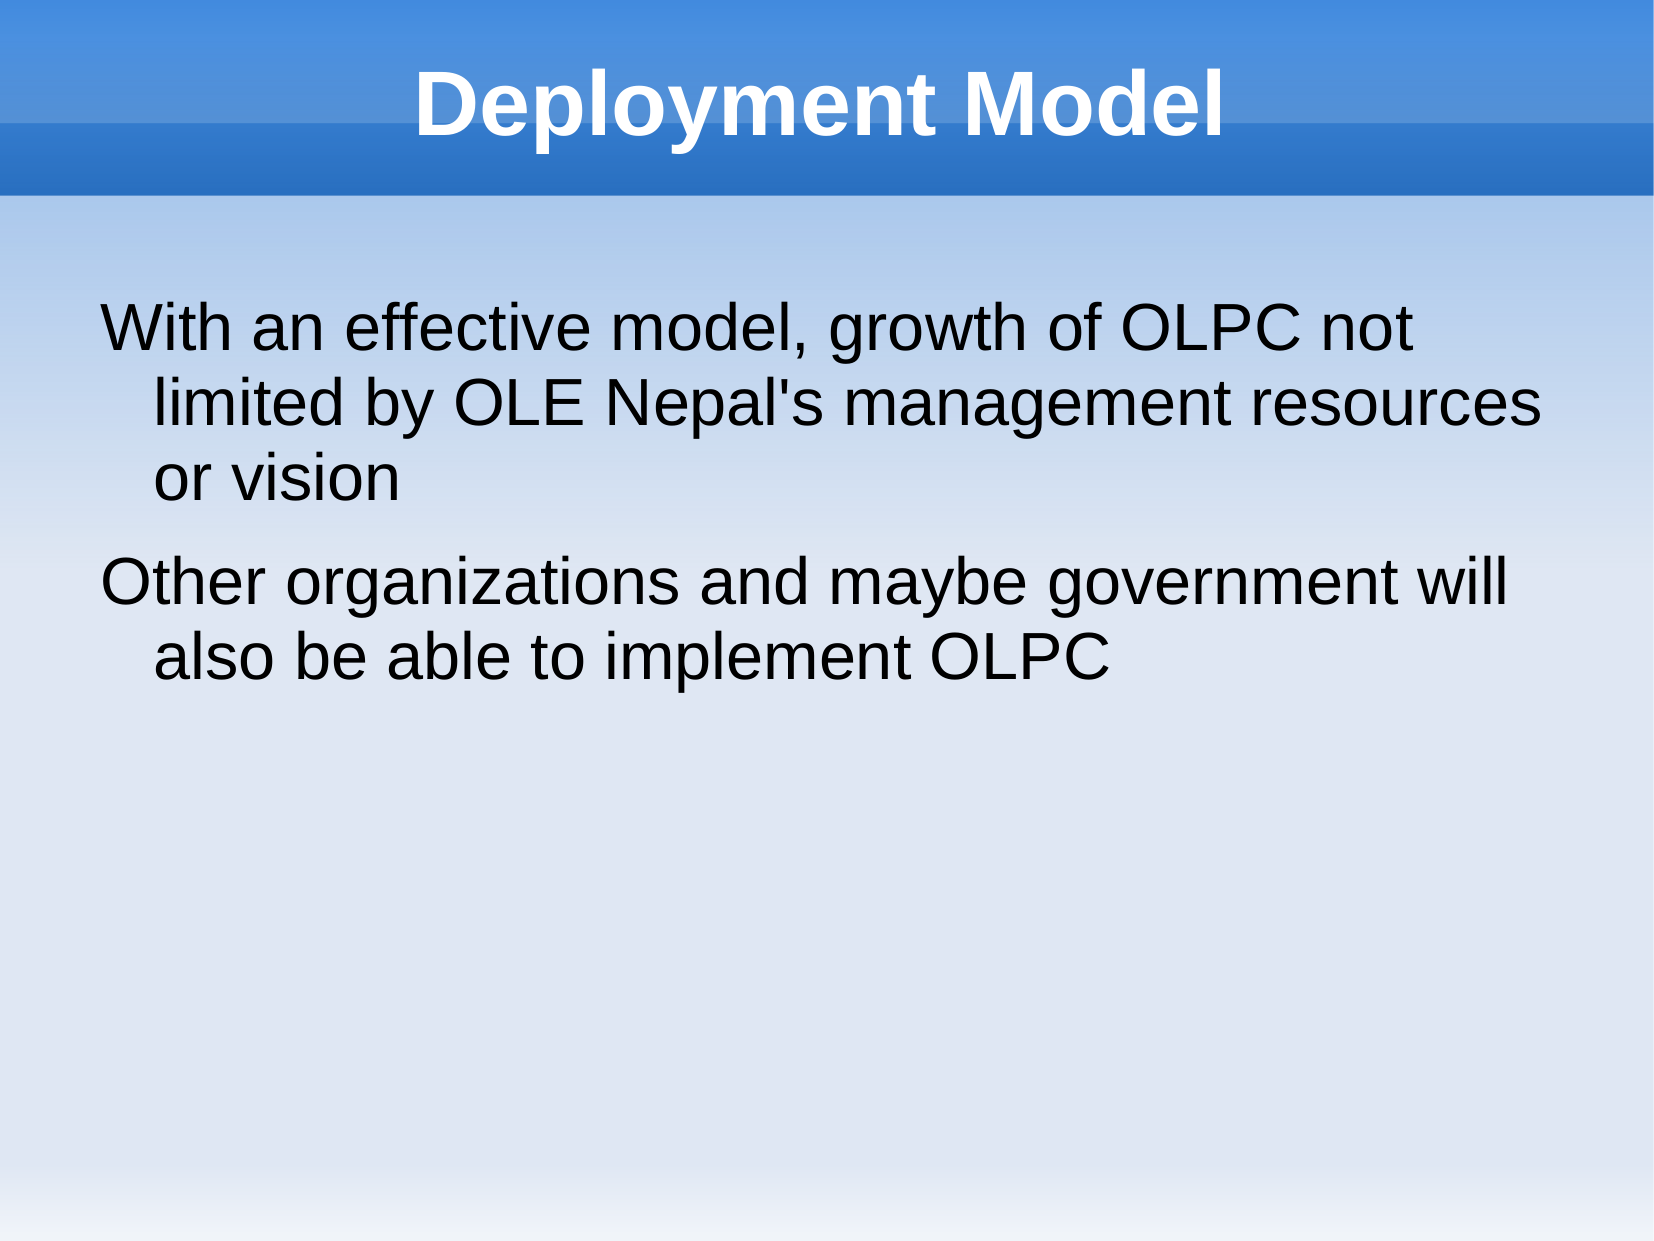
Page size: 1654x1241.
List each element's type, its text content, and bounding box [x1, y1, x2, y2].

picture [0, 0, 1654, 1241]
title Deployment Model [76, 7, 1565, 200]
list With an effective model, growth of OLPC not limited by OLE Nepal's management resources or vision Other organizations and maybe government will also be able to implement OLPC [82, 290, 1571, 1094]
